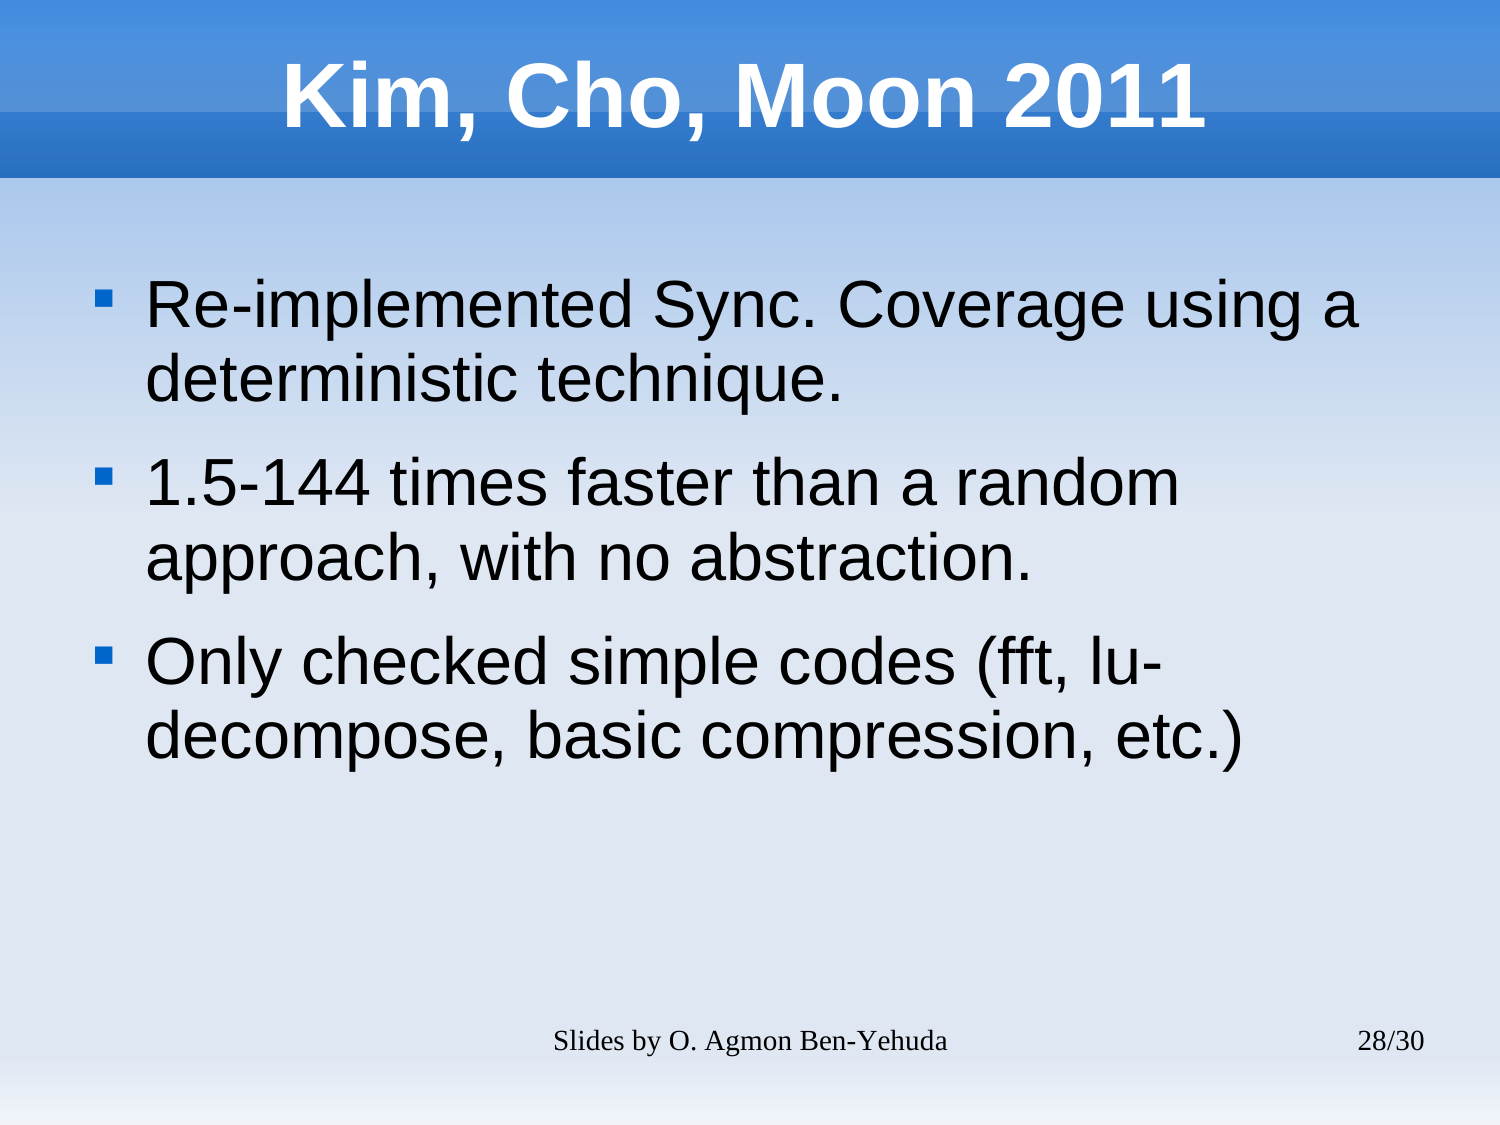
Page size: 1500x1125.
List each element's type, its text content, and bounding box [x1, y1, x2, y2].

picture [0, 0, 1500, 1125]
list Re-implemented Sync. Coverage using a deterministic technique. 1.5-144 times faster than a random approach, with no abstraction. Only checked simple codes (fft, lu- decompose, basic compression, etc.) [75, 263, 1426, 991]
title Kim, Cho, Moon 2011 [69, 7, 1420, 181]
